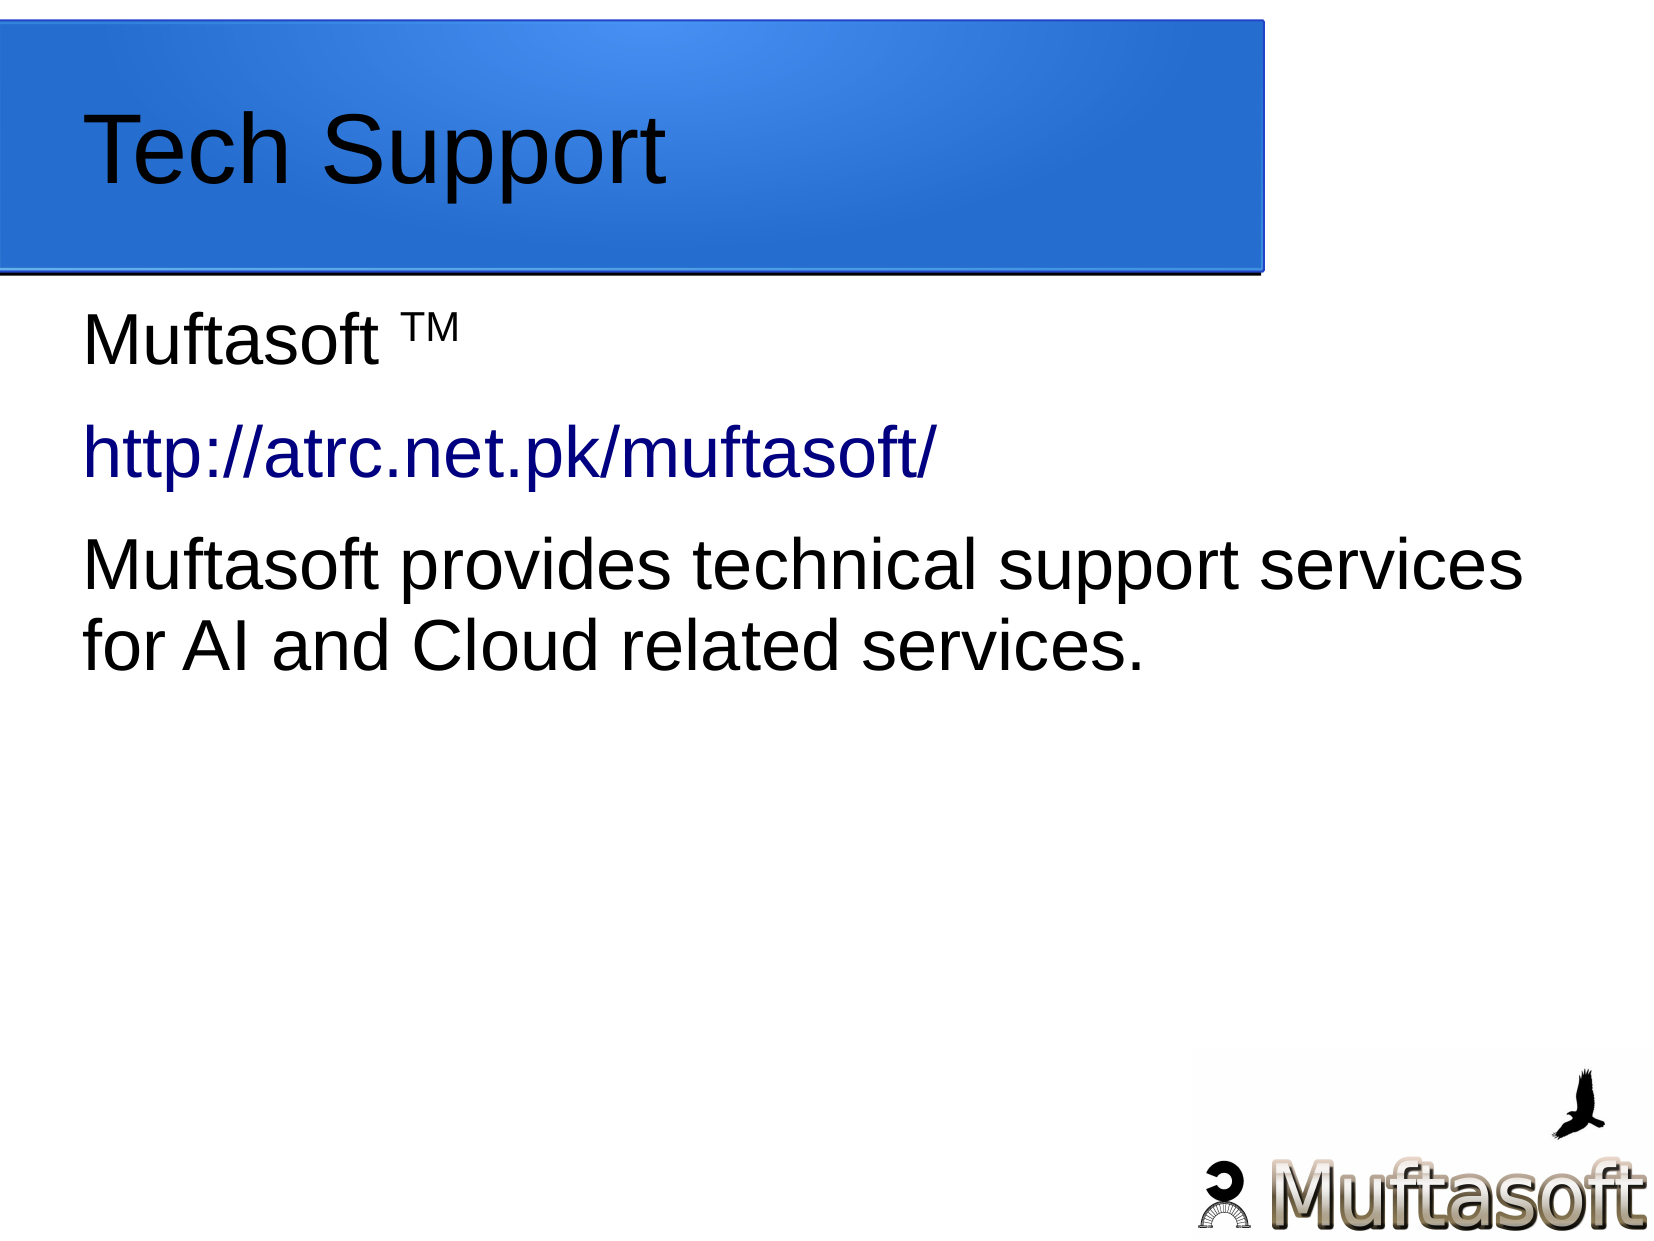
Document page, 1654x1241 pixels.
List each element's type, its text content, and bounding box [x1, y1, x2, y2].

title Tech Support [82, 47, 1235, 252]
picture [1193, 1048, 1654, 1241]
list Muftasoft TM http://atrc.net.pk/muftasoft/ Muftasoft provides technical support services for AI and Cloud related services. [82, 299, 1571, 1019]
